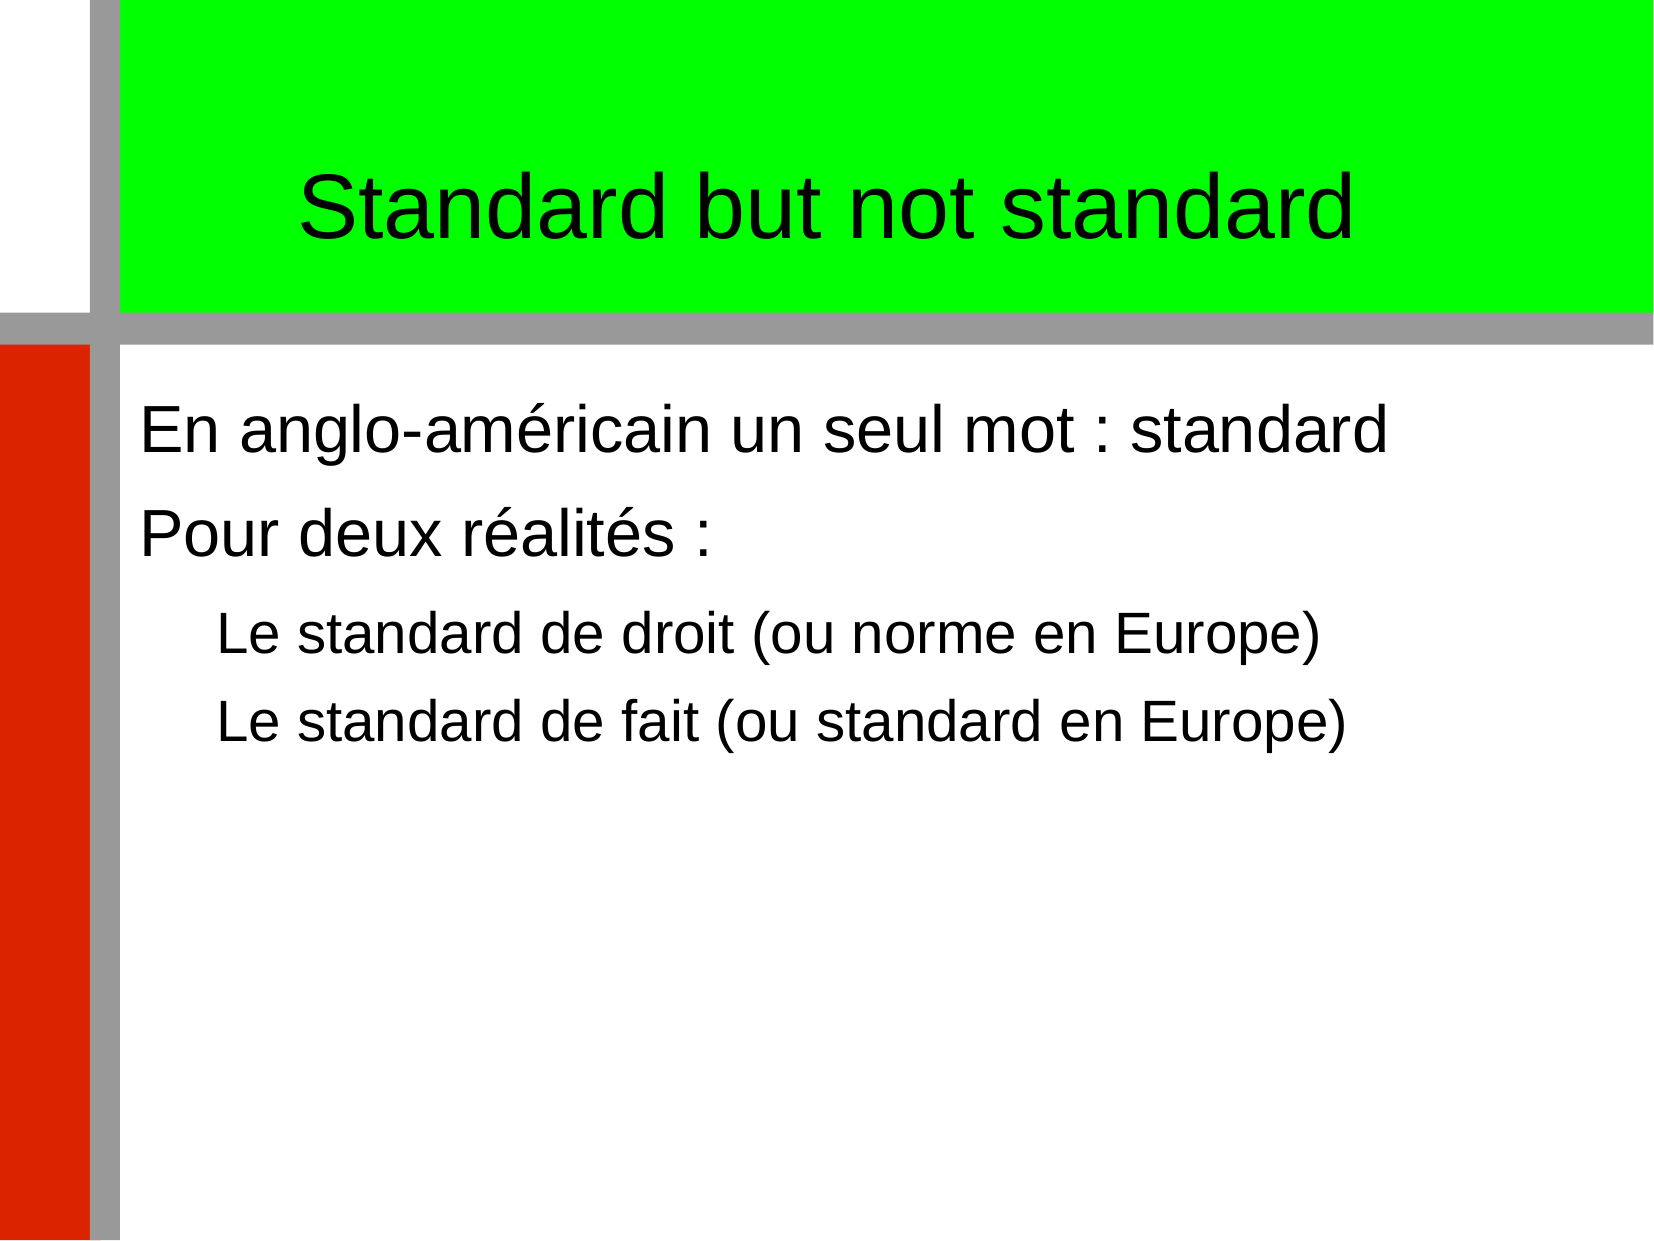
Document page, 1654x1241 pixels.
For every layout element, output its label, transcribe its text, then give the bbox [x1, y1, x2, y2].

list En anglo-américain un seul mot : standard Pour deux réalités : Le standard de droit (ou norme en Europe) Le standard de fait (ou standard en Europe) [121, 391, 1534, 1182]
title Standard but not standard [121, 102, 1534, 311]
